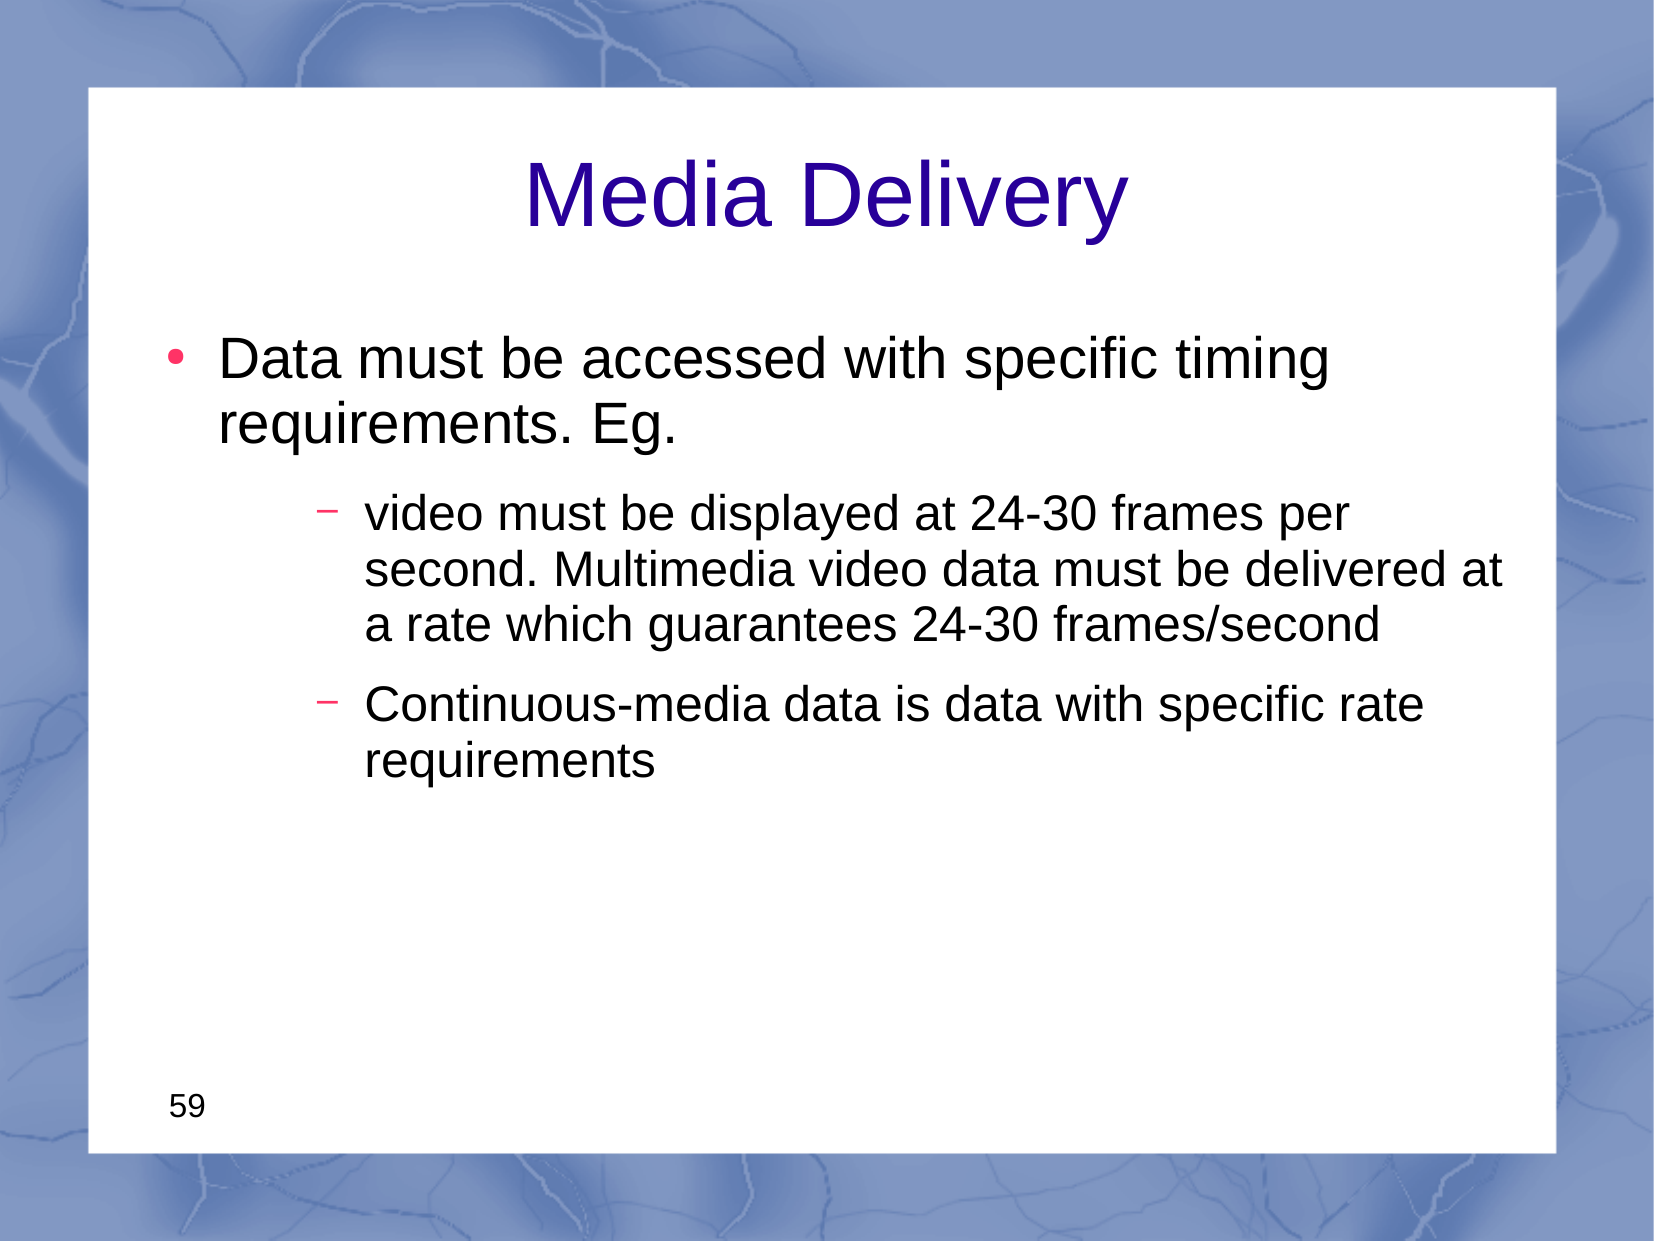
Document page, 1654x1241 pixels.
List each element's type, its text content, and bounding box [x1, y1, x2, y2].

title Media Delivery [118, 90, 1536, 298]
picture [0, 0, 1654, 1241]
list Data must be accessed with specific timing requirements. Eg. video must be displayed at 24-30 frames per second. Multimedia video data must be delivered at a rate which guarantees 24-30 frames/second Continuous-media data is data with specific rate requirements [147, 325, 1506, 1045]
